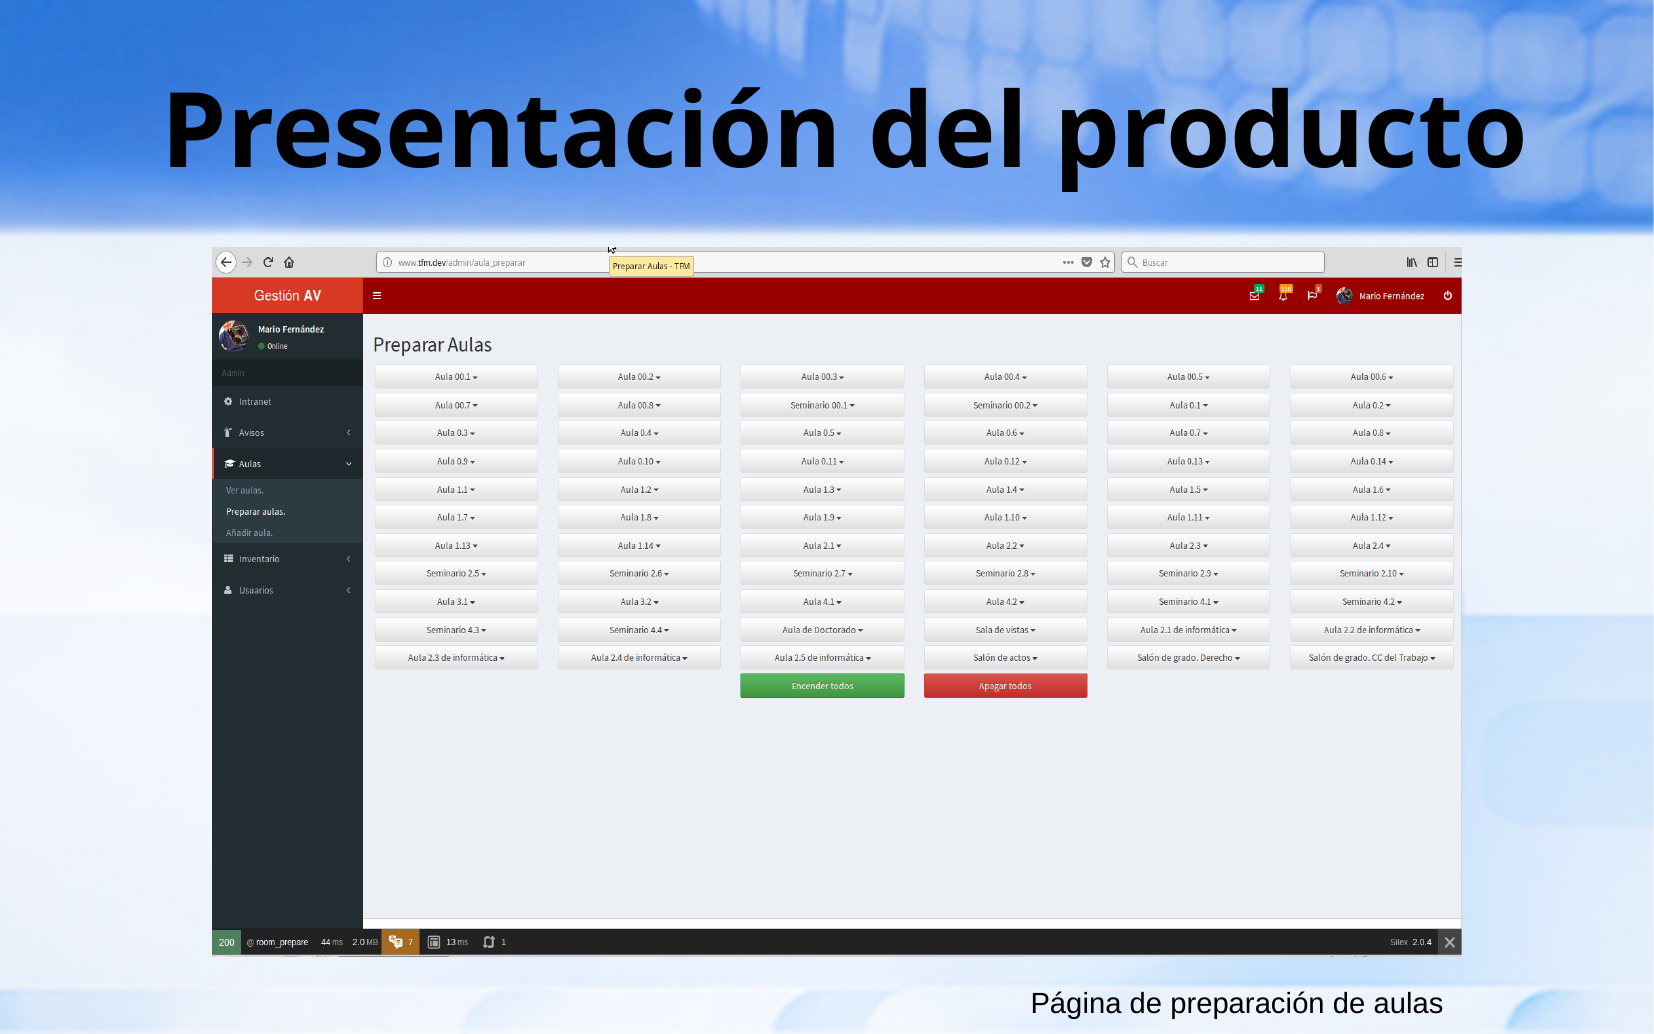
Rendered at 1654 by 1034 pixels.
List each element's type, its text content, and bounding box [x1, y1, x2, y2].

title Presentación del producto [82, 41, 1571, 214]
picture [0, 0, 1654, 1034]
text_box Página de preparación de aulas [1015, 979, 1459, 1028]
